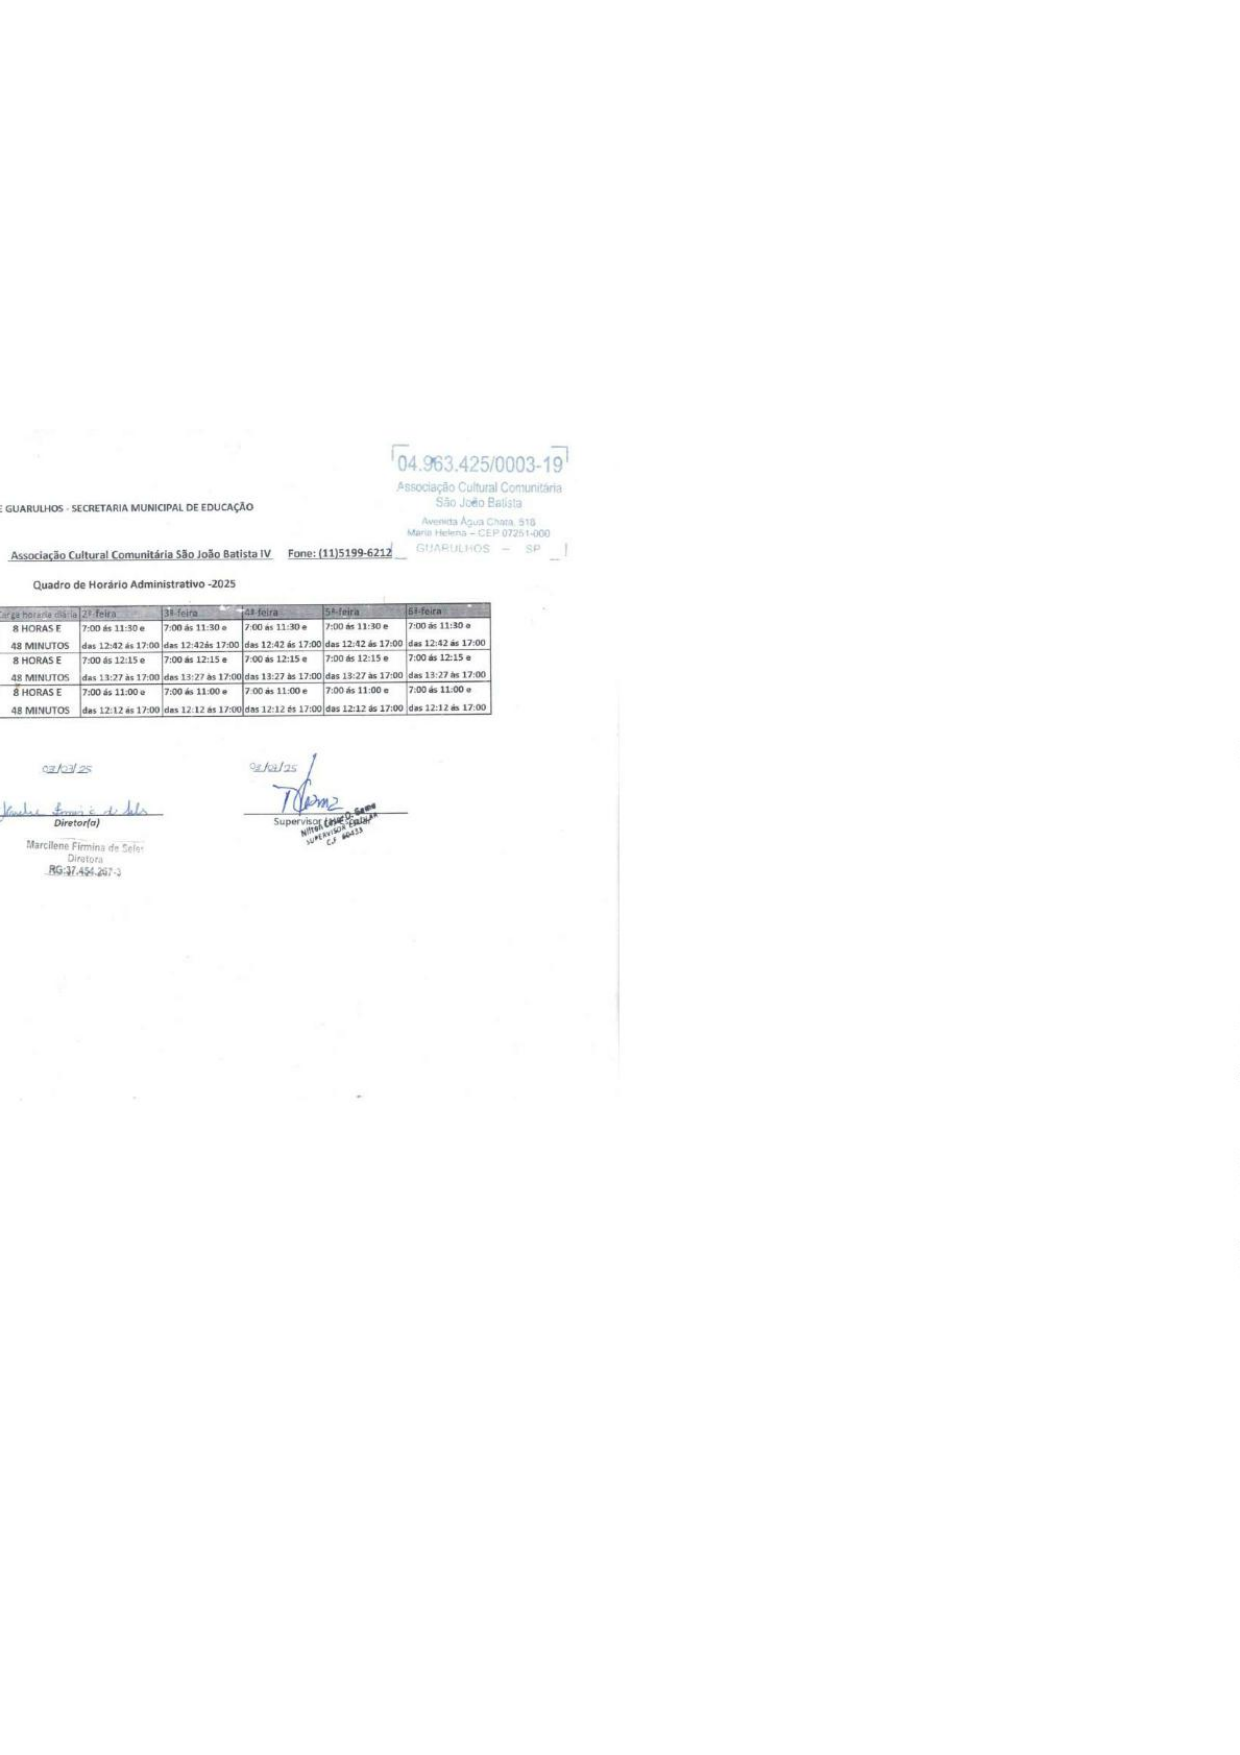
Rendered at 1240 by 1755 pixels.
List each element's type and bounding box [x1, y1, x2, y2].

text_box [0, 429, 1240, 1325]
